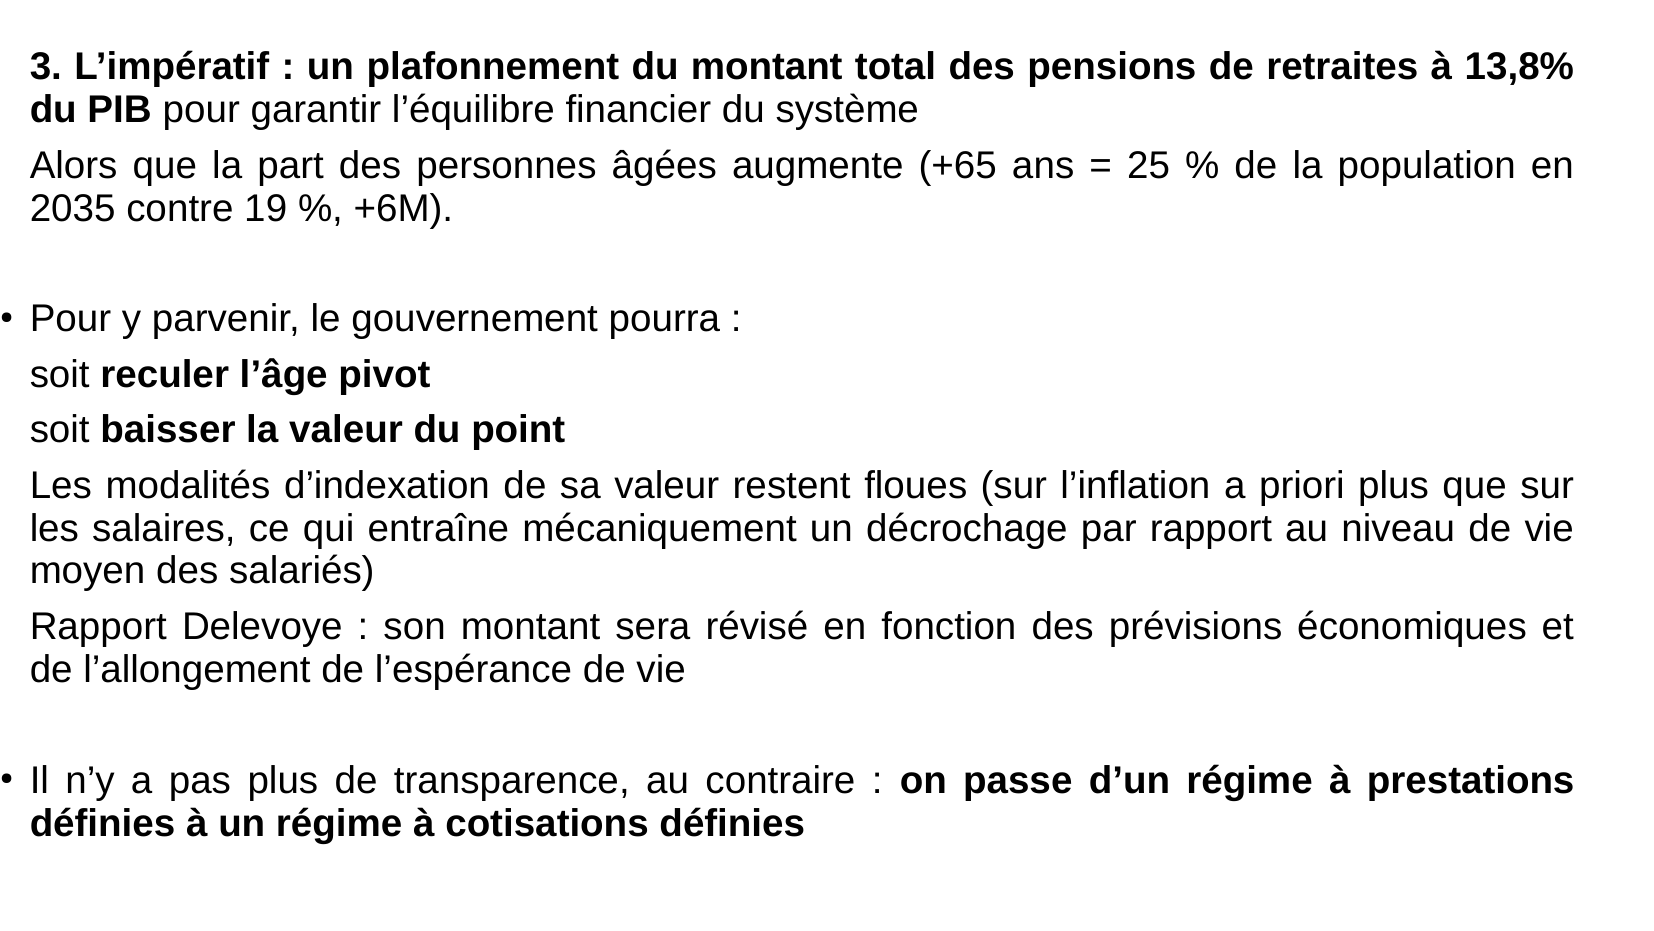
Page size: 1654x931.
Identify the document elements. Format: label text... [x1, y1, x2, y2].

list 3. L’impératif : un plafonnement du montant total des pensions de retraites à 13,8% du PIB pour garantir l’équilibre financier du système Alors que la part des personnes âgées augmente (+65 ans = 25 % de la population en 2035 contre 19 %, +6M). Pour y parvenir, le gouvernement pourra : soit reculer l’âge pivot soit baisser la valeur du point Les modalités d’indexation de sa valeur restent floues (sur l’inflation a priori plus que sur les salaires, ce qui entraîne mécaniquement un décrochage par rapport au niveau de vie moyen des salariés) Rapport Delevoye : son montant sera révisé en fonction des prévisions économiques et de l’allongement de l’espérance de vie Il n’y a pas plus de transparence, au contraire : on passe d’un régime à prestations définies à un régime à cotisations définies [0, 45, 1576, 856]
